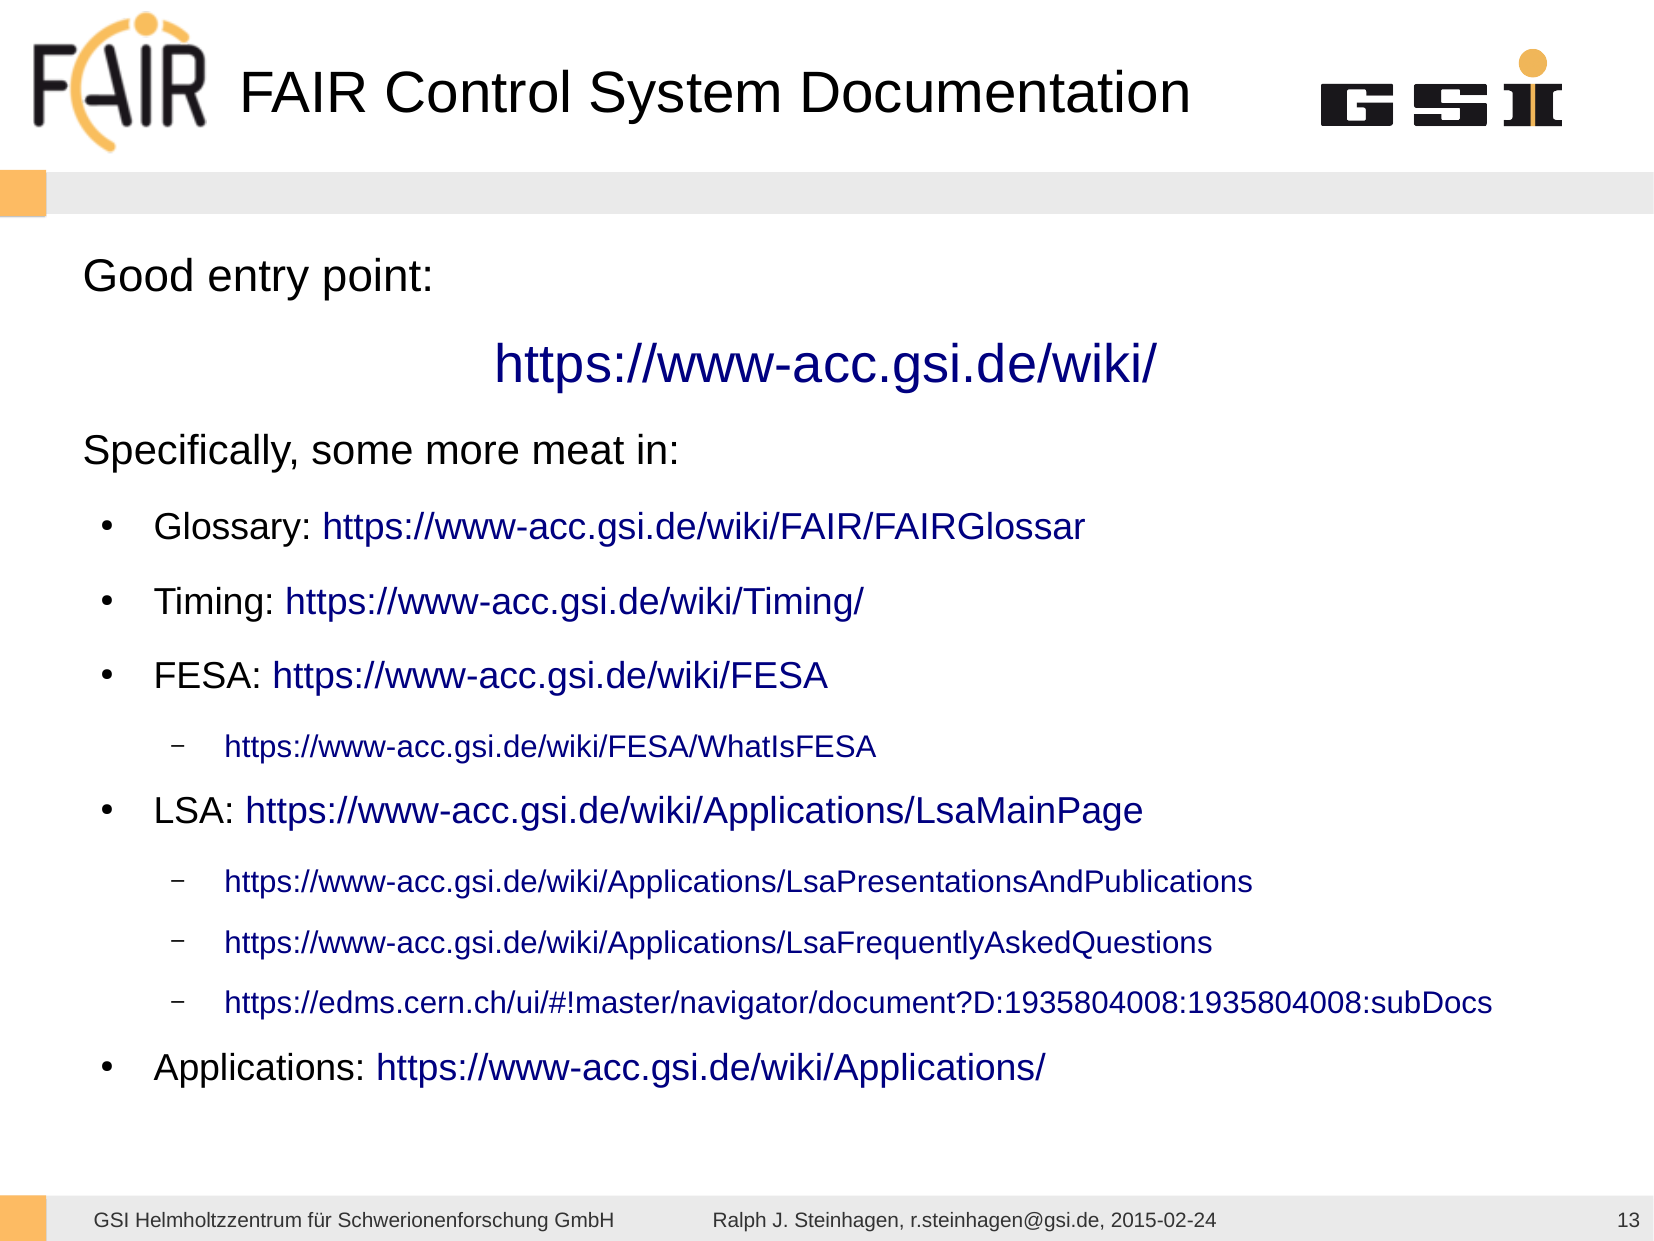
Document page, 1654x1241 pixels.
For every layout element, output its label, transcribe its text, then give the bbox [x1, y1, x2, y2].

list Good entry point: https://www-acc.gsi.de/wiki/ Specifically, some more meat in: Glossary: https://www-acc.gsi.de/wiki/FAIR/FAIRGlossar Timing: https://www-acc.gsi.de/wiki/Timing/ FESA: https://www-acc.gsi.de/wiki/FESA https://www-acc.gsi.de/wiki/FESA/WhatIsFESA LSA: https://www-acc.gsi.de/wiki/Applications/LsaMainPage https://www-acc.gsi.de/wiki/Applications/LsaPresentationsAndPublications https://www-acc.gsi.de/wiki/Applications/LsaFrequentlyAskedQuestions https://edms.cern.ch/ui/#!master/navigator/document?D:1935804008:1935804008:subDocs Applications: https://www-acc.gsi.de/wiki/Applications/ [82, 249, 1571, 1158]
picture [33, 10, 207, 155]
title FAIR Control System Documentation [239, 23, 1301, 162]
picture [1319, 46, 1564, 129]
